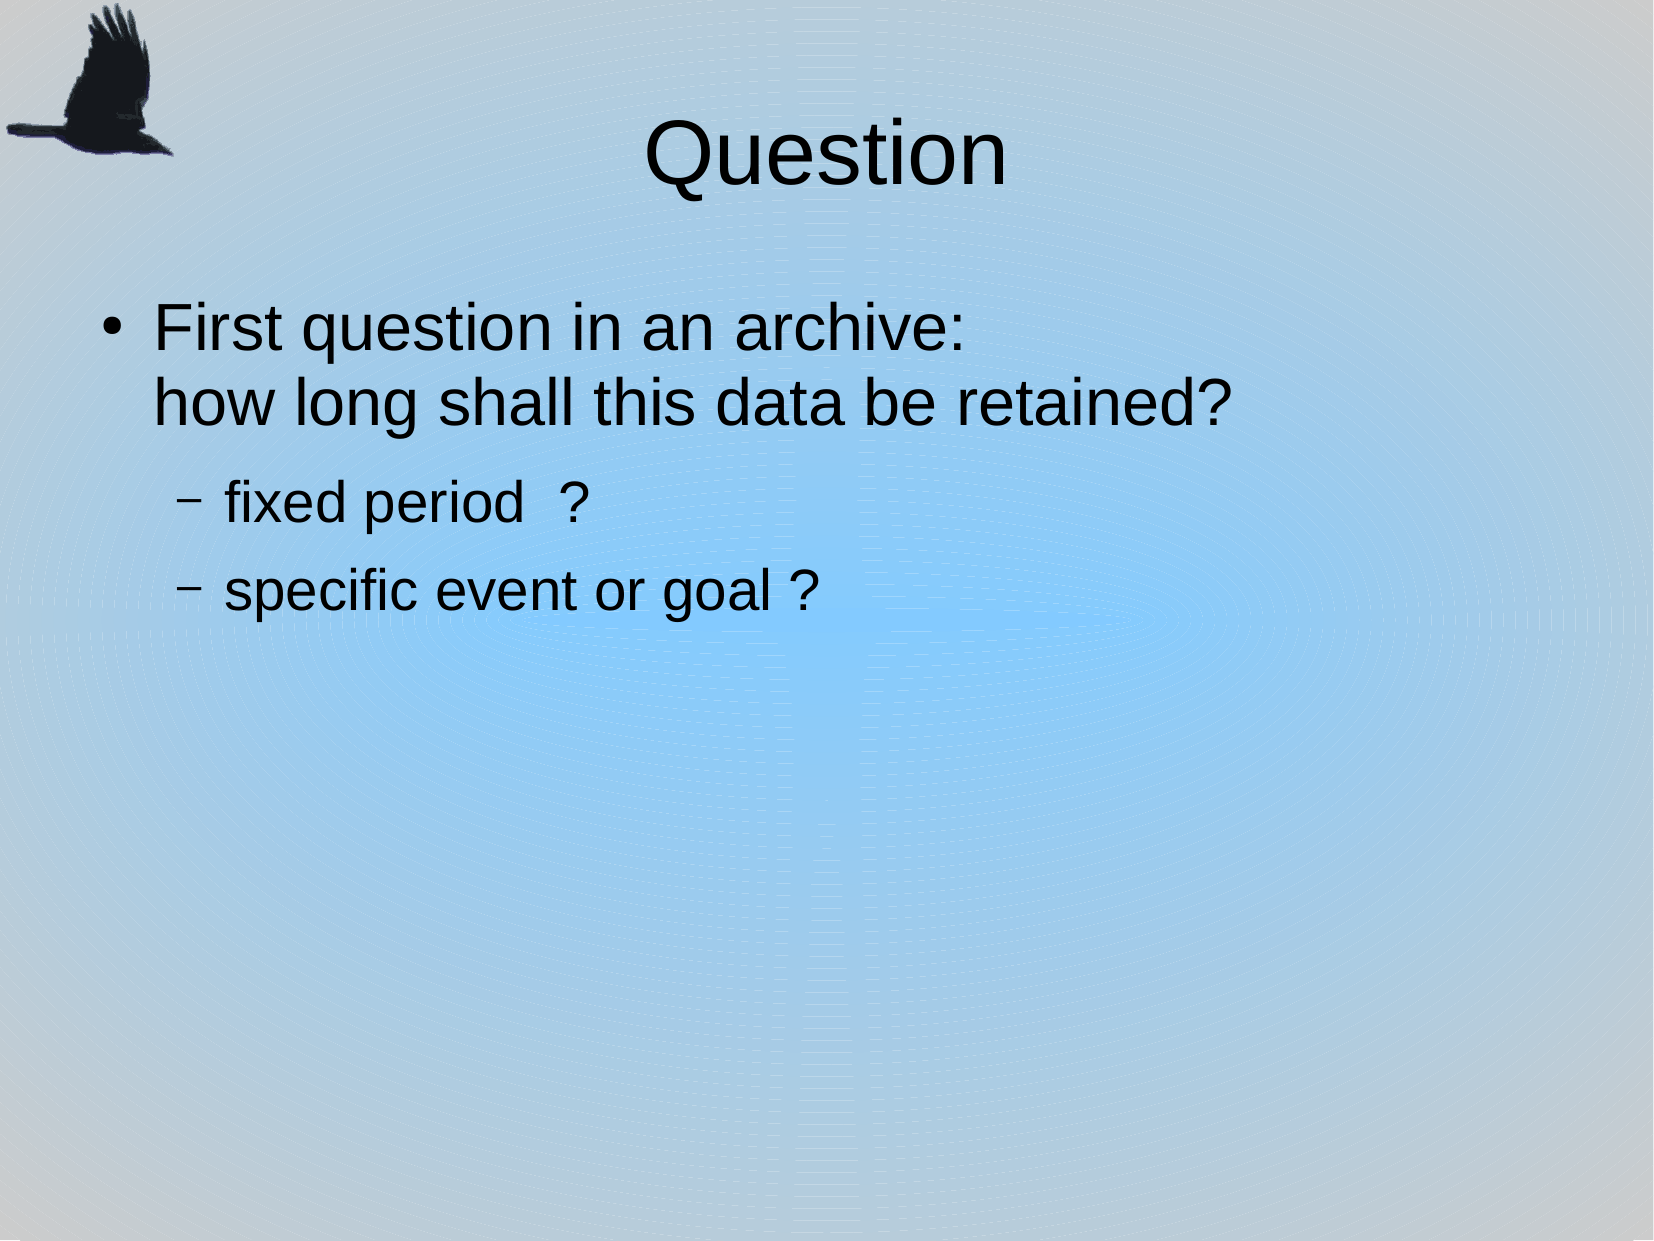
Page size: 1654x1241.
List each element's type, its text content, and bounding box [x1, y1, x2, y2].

picture [0, 0, 178, 160]
list First question in an archive: how long shall this data be retained? fixed period ? specific event or goal ? [82, 290, 1571, 1109]
title Question [82, 49, 1571, 257]
